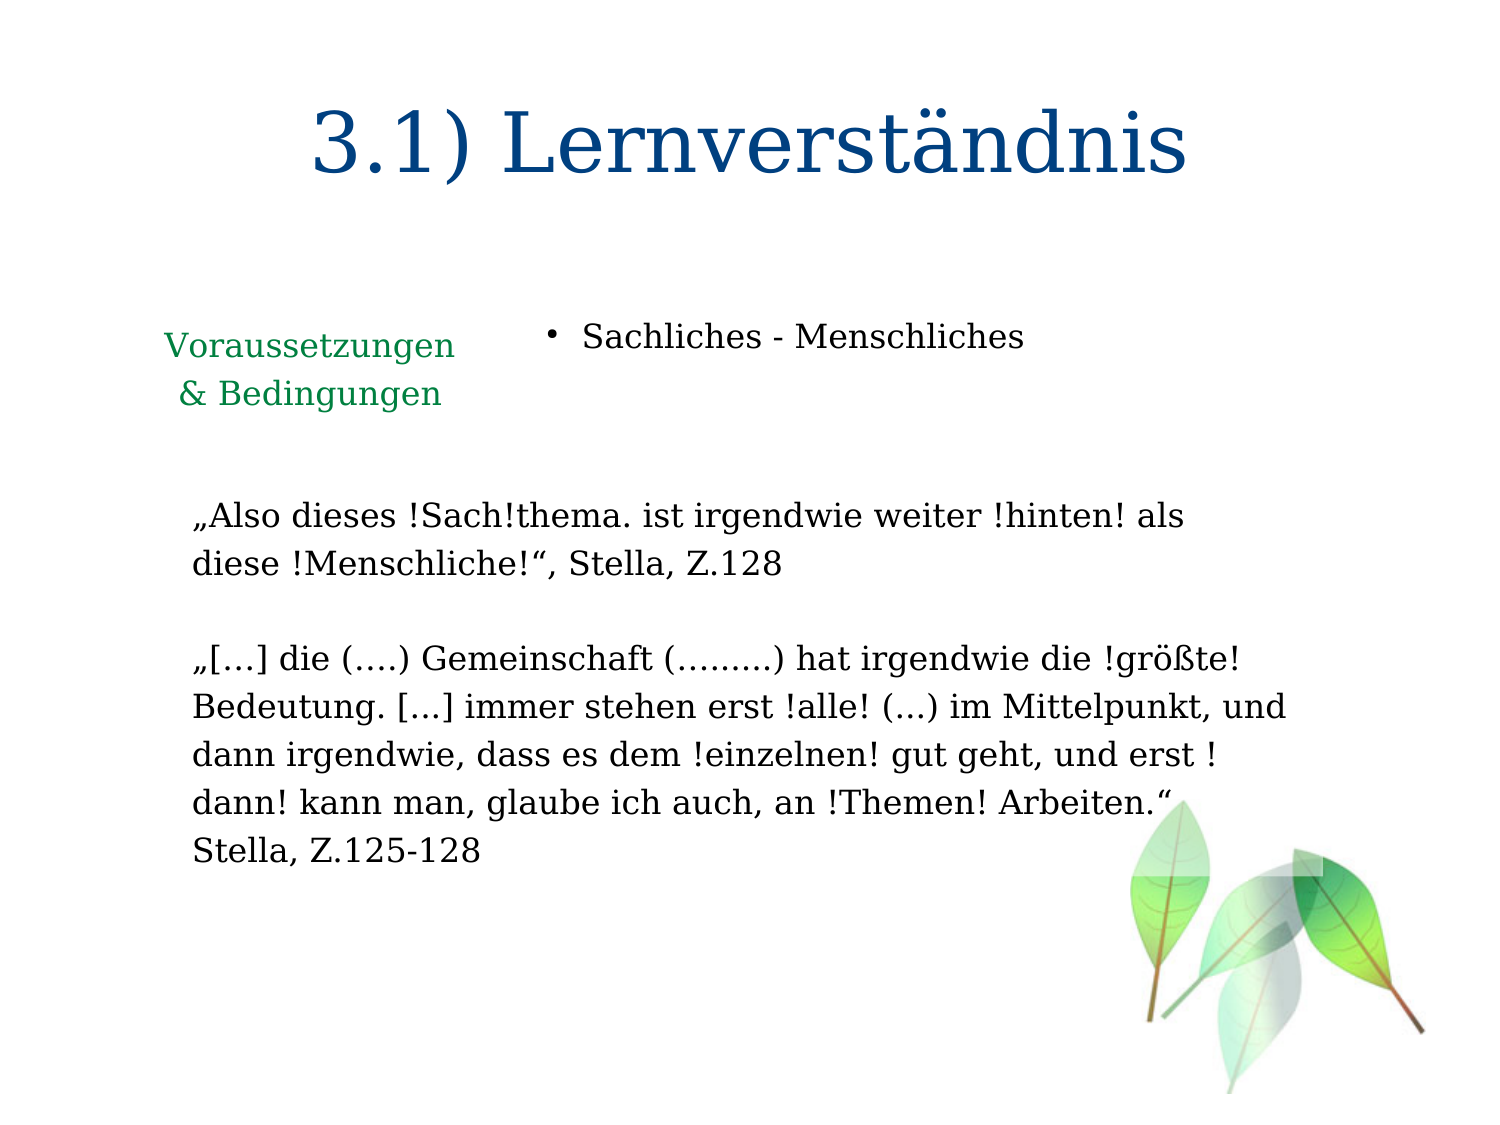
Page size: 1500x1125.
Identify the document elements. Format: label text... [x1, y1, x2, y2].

text_box Sachliches - Menschliches [496, 259, 1414, 890]
text_box „Also dieses !Sach!thema. ist irgendwie weiter !hinten! als diese !Menschliche!“, Stella, Z.128 „[…] die (….) Gemeinschaft (…......) hat irgendwie die !größte! Bedeutung. [...] immer stehen erst !alle! (...) im Mittelpunkt, und dann irgendwie, dass es dem !einzelnen! gut geht, und erst !dann! kann man, glaube ich auch, an !Themen! Arbeiten.“ Stella, Z.125-128 [177, 478, 1323, 869]
title 3.1) Lernverständnis [75, 45, 1426, 233]
picture [1130, 799, 1426, 1094]
text_box Voraussetzungen & Bedingungen [135, 309, 485, 412]
